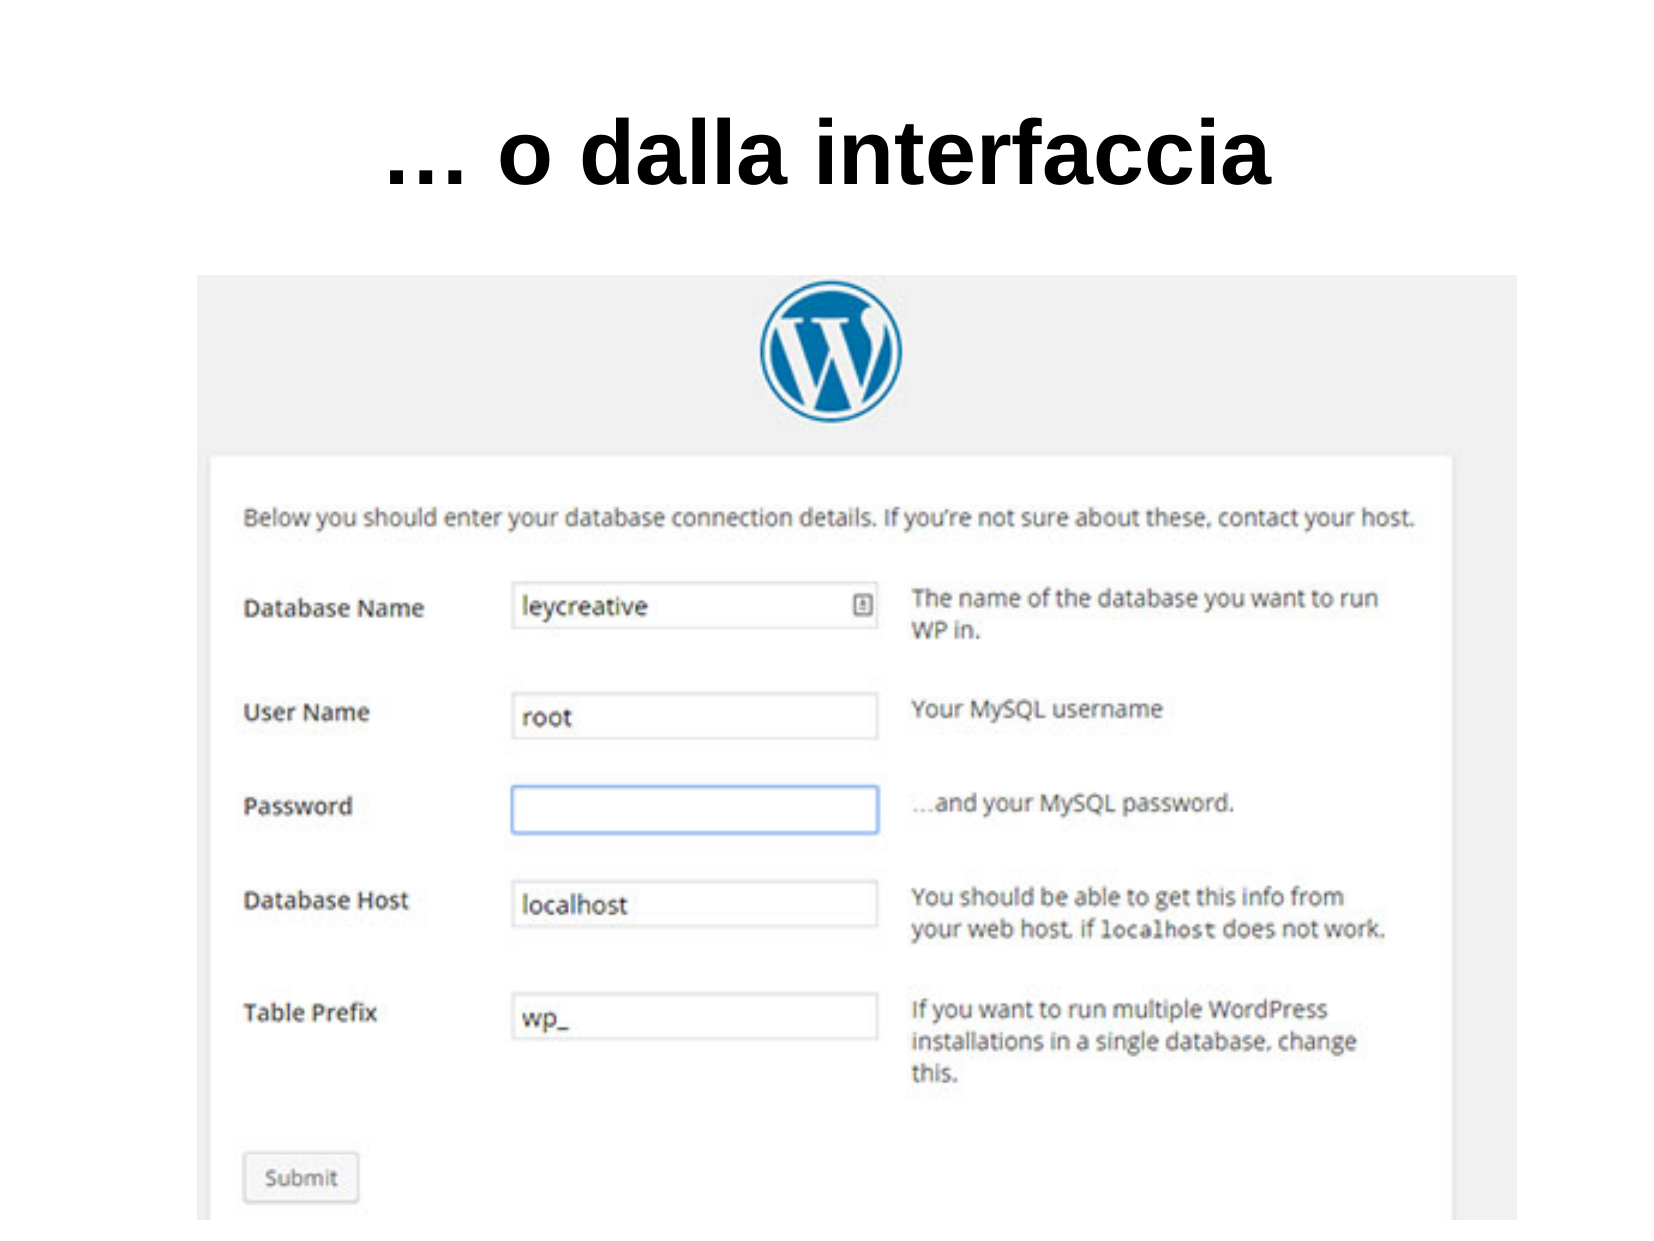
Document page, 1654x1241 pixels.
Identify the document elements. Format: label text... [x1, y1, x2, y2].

title … o dalla interfaccia [82, 49, 1571, 257]
picture [197, 275, 1517, 1220]
